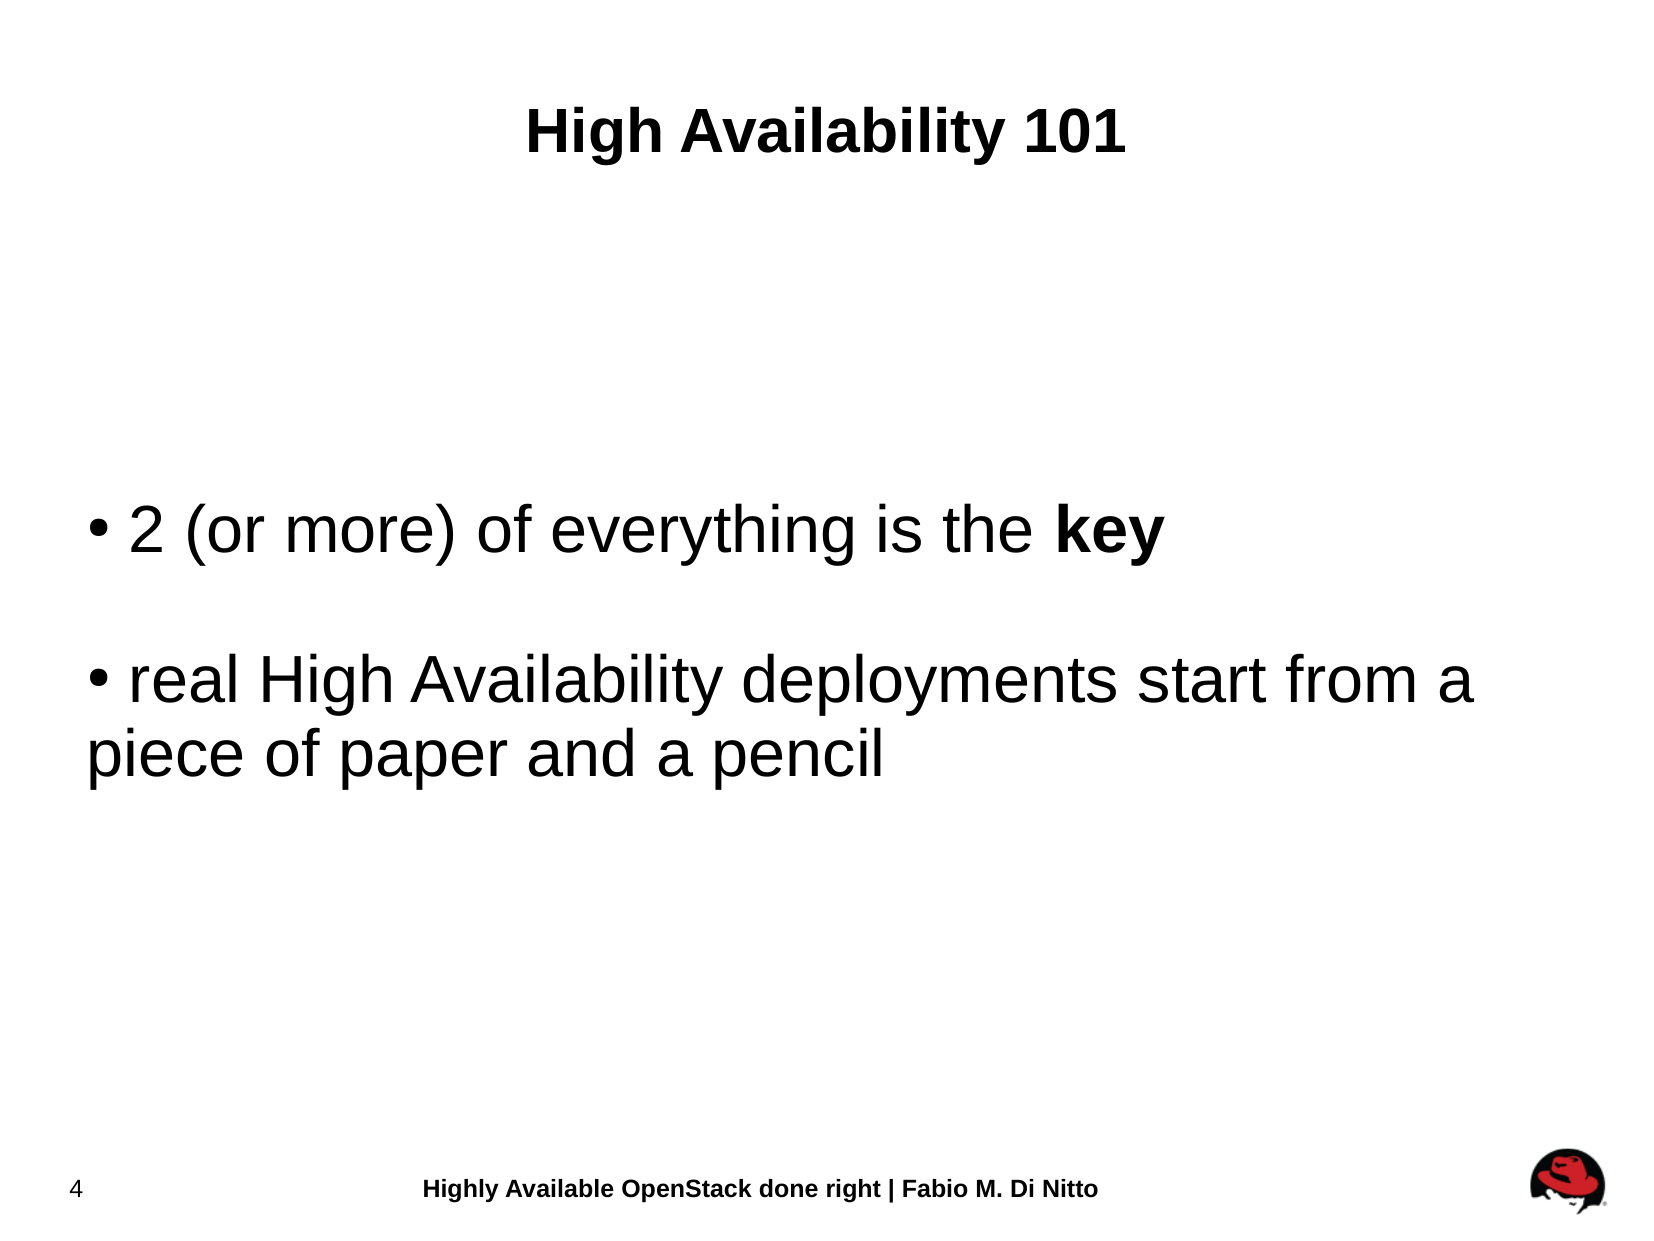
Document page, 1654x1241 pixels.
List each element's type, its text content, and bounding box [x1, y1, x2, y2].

title High Availability 101 [82, 37, 1571, 226]
subtitle 2 (or more) of everything is the key real High Availability deployments start from a piece of paper and a pencil [86, 244, 1576, 1039]
picture [1529, 1146, 1613, 1224]
